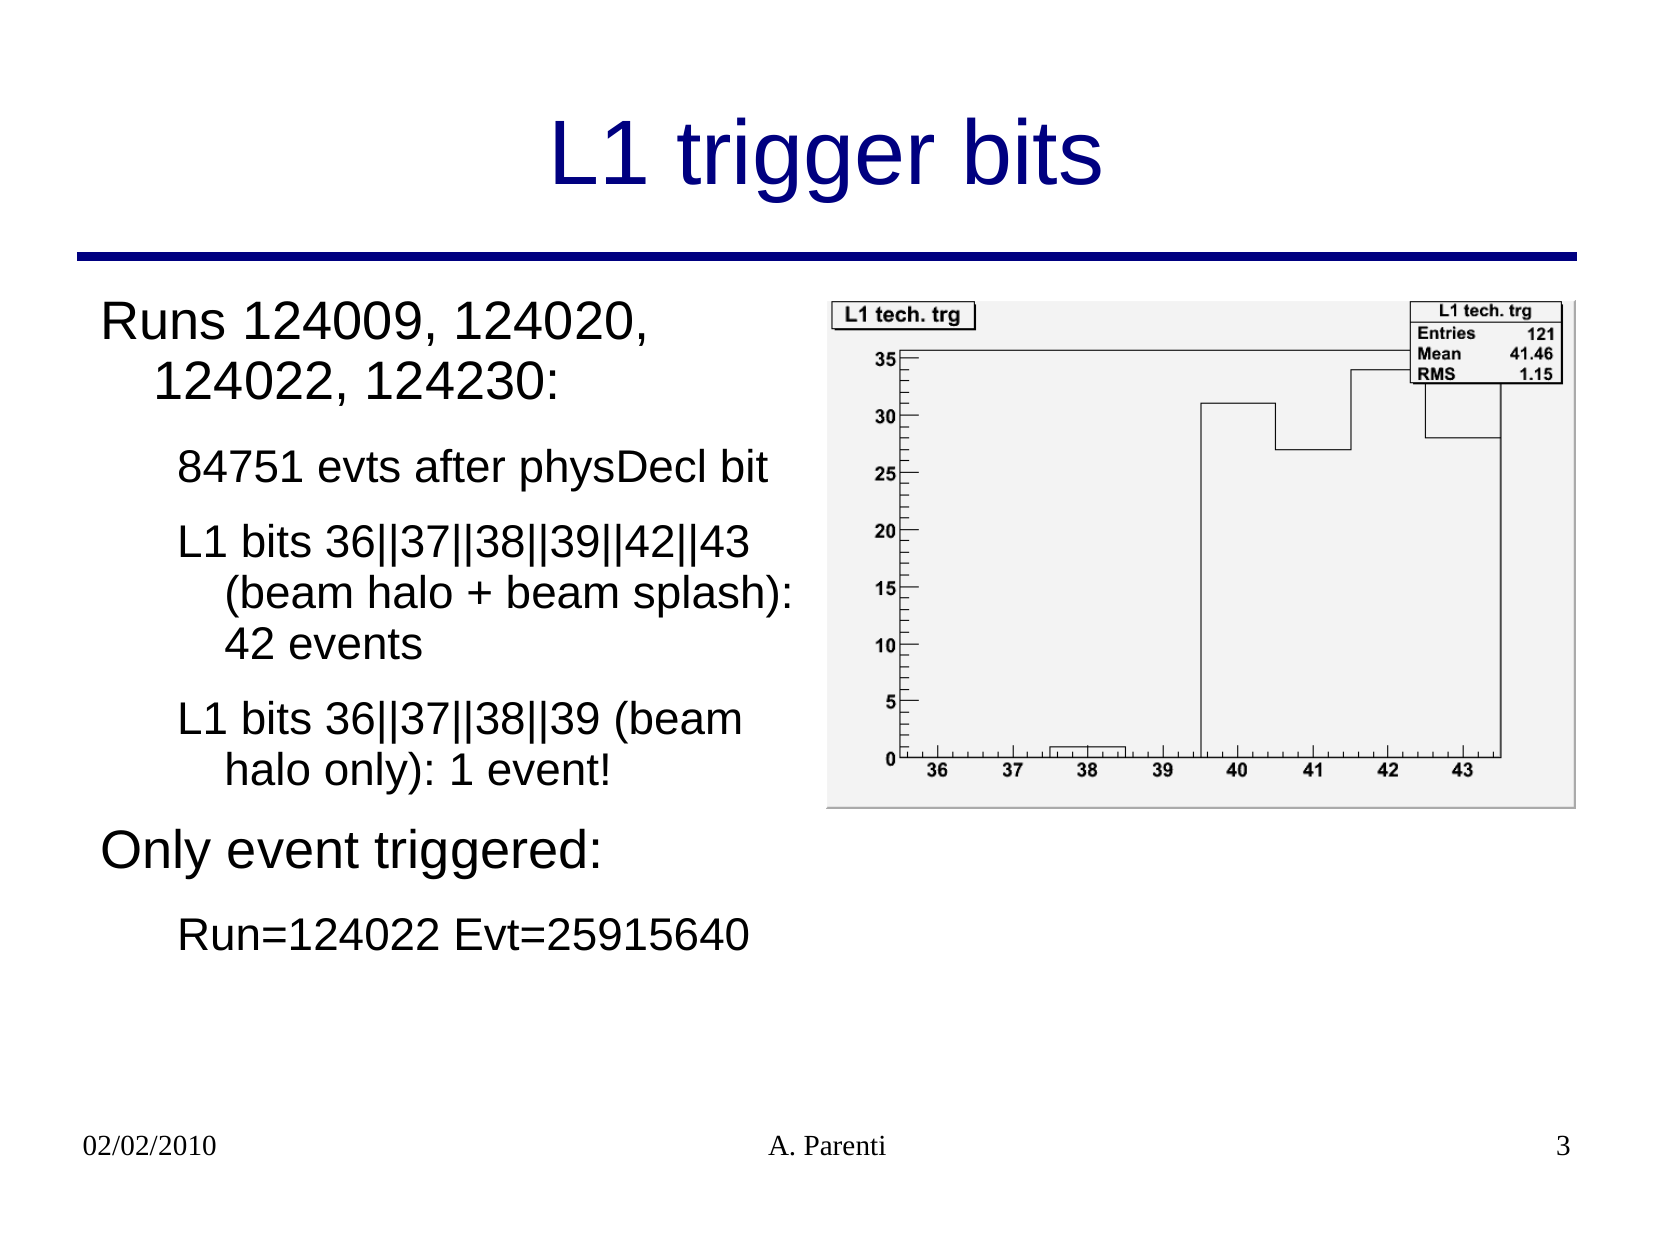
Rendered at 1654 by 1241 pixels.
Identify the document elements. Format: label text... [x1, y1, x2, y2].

list Runs 124009, 124020, 124022, 124230: 84751 evts after physDecl bit L1 bits 36||37||38||39||42||43 (beam halo + beam splash): 42 events L1 bits 36||37||38||39 (beam halo only): 1 event! Only event triggered: Run=124022 Evt=25915640 [82, 290, 809, 1109]
picture [825, 299, 1576, 809]
title L1 trigger bits [82, 49, 1571, 257]
